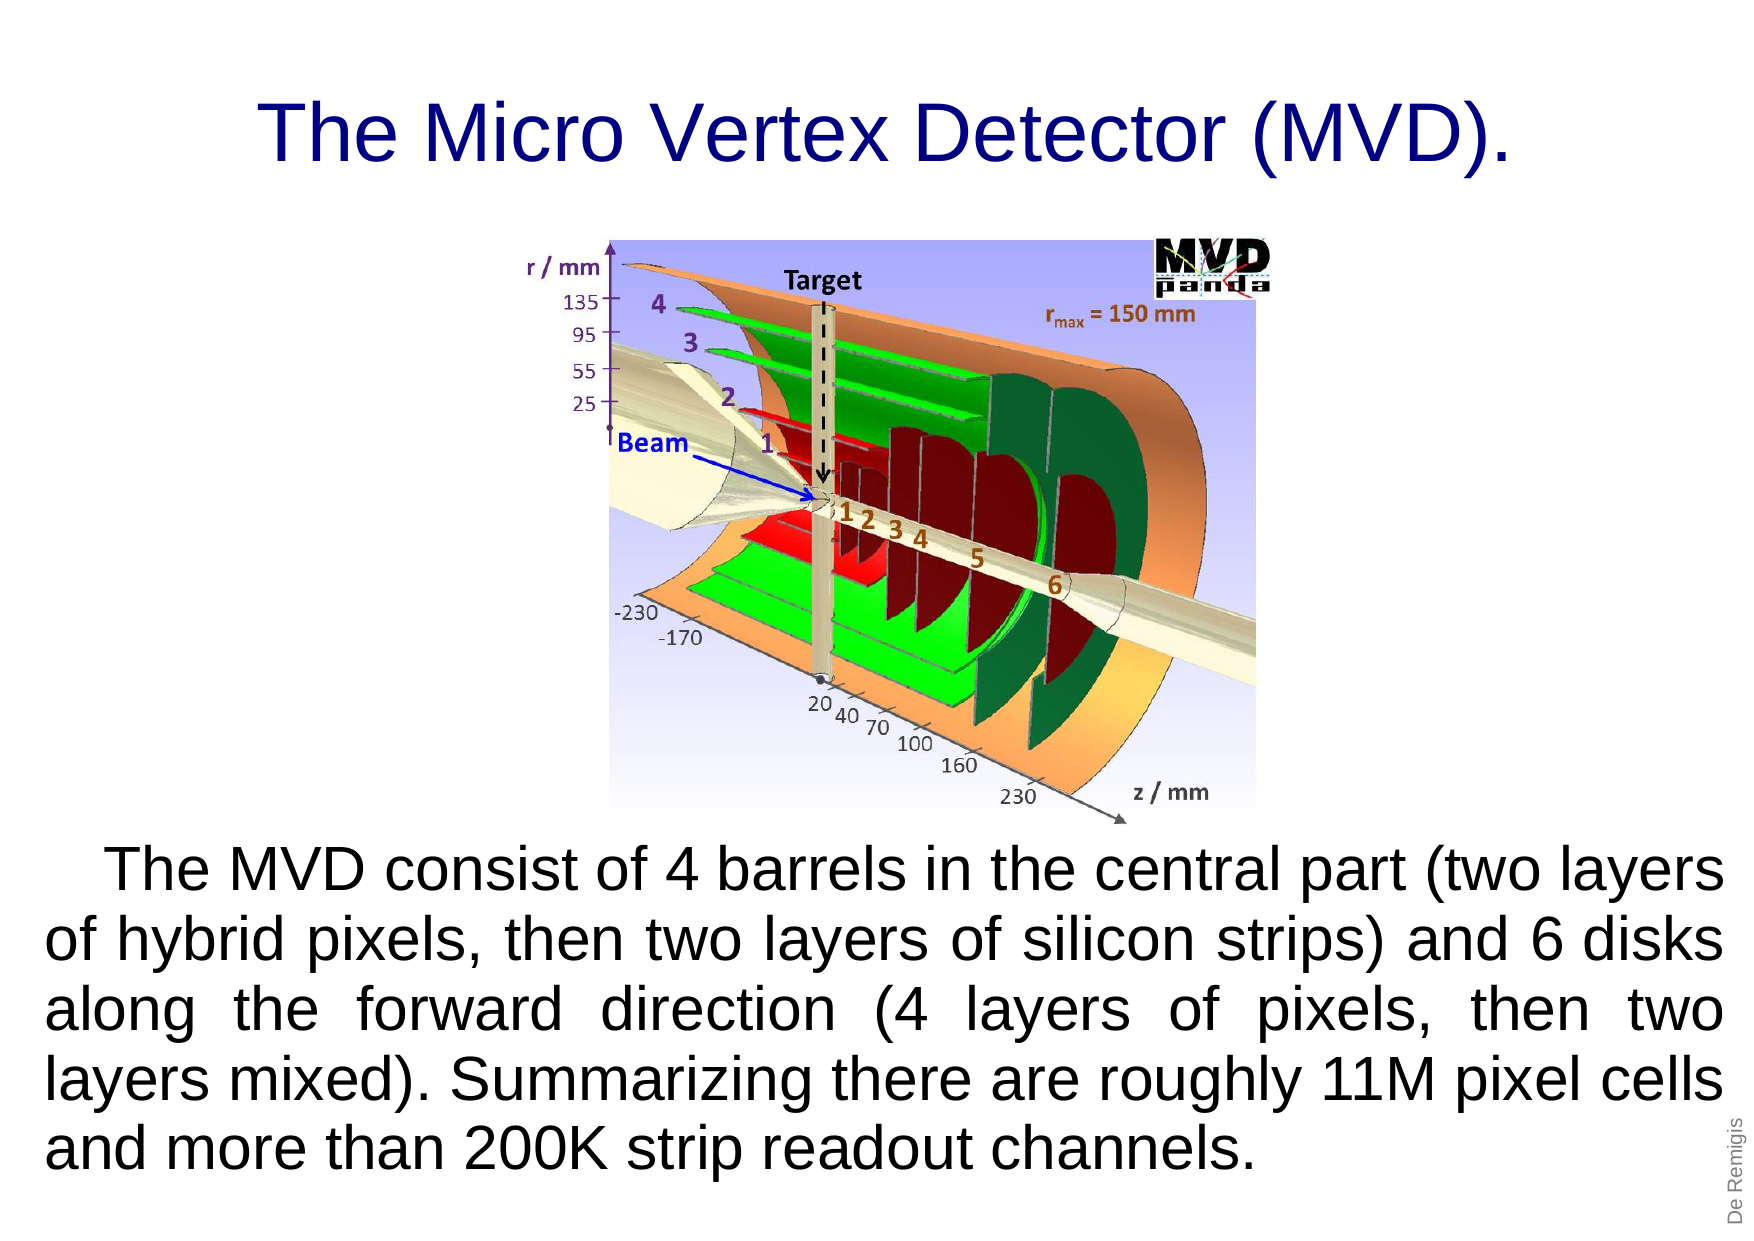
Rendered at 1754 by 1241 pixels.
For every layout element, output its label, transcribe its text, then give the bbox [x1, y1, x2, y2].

text_box The MVD consist of 4 barrels in the central part (two layers of hybrid pixels, then two layers of silicon strips) and 6 disks along the forward direction (4 layers of pixels, then two layers mixed). Summarizing there are roughly 11M pixel cells and more than 200K strip readout channels. [29, 826, 1743, 1211]
picture [483, 236, 1271, 827]
title The Micro Vertex Detector (MVD). [29, 29, 1743, 236]
